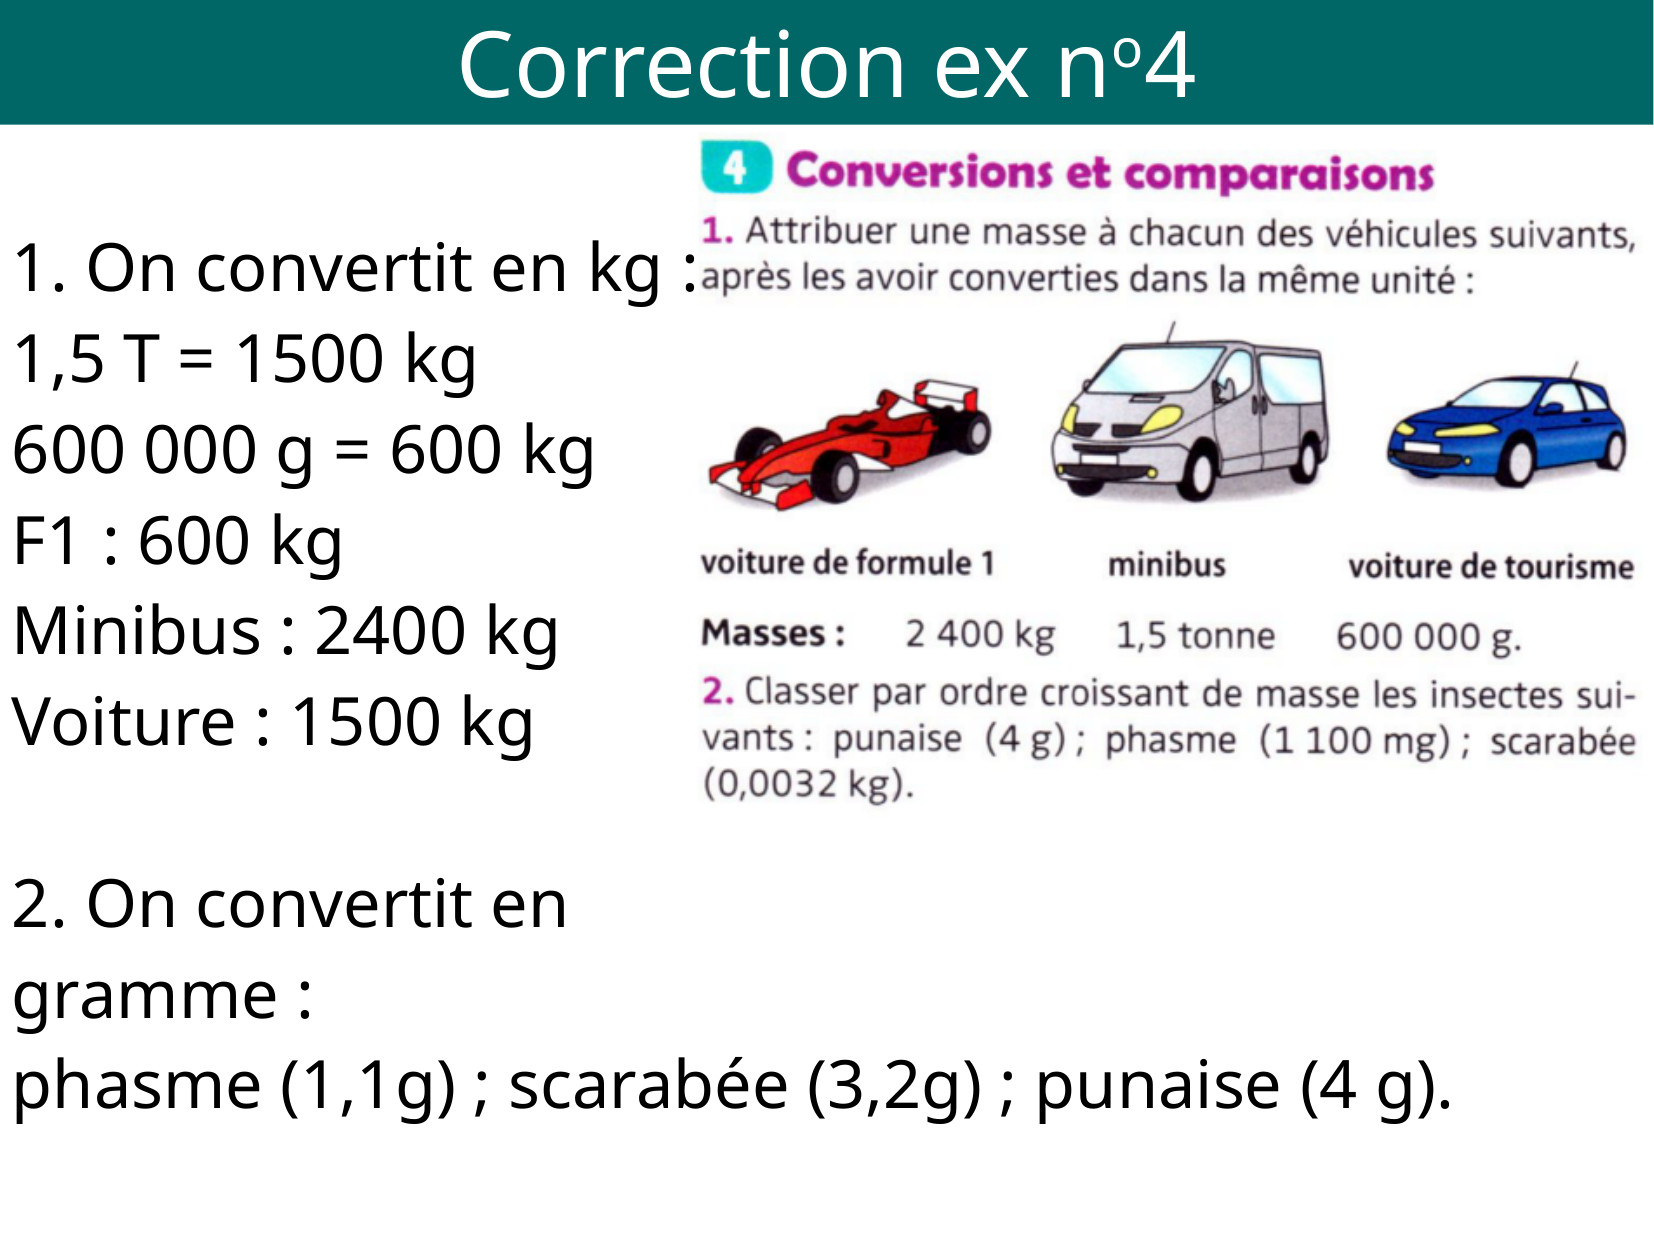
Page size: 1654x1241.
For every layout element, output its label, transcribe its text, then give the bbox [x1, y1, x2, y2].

title Correction ex no4 [0, 10, 1654, 114]
picture [696, 129, 1647, 823]
subtitle 1. On convertit en kg : 1,5 T = 1500 kg 600 000 g = 600 kg F1 : 600 kg Minibus : 2400 kg Voiture : 1500 kg 2. On convertit en gramme : phasme (1,1g) ; scarabée (3,2g) ; punaise (4 g). [11, 129, 1642, 1229]
